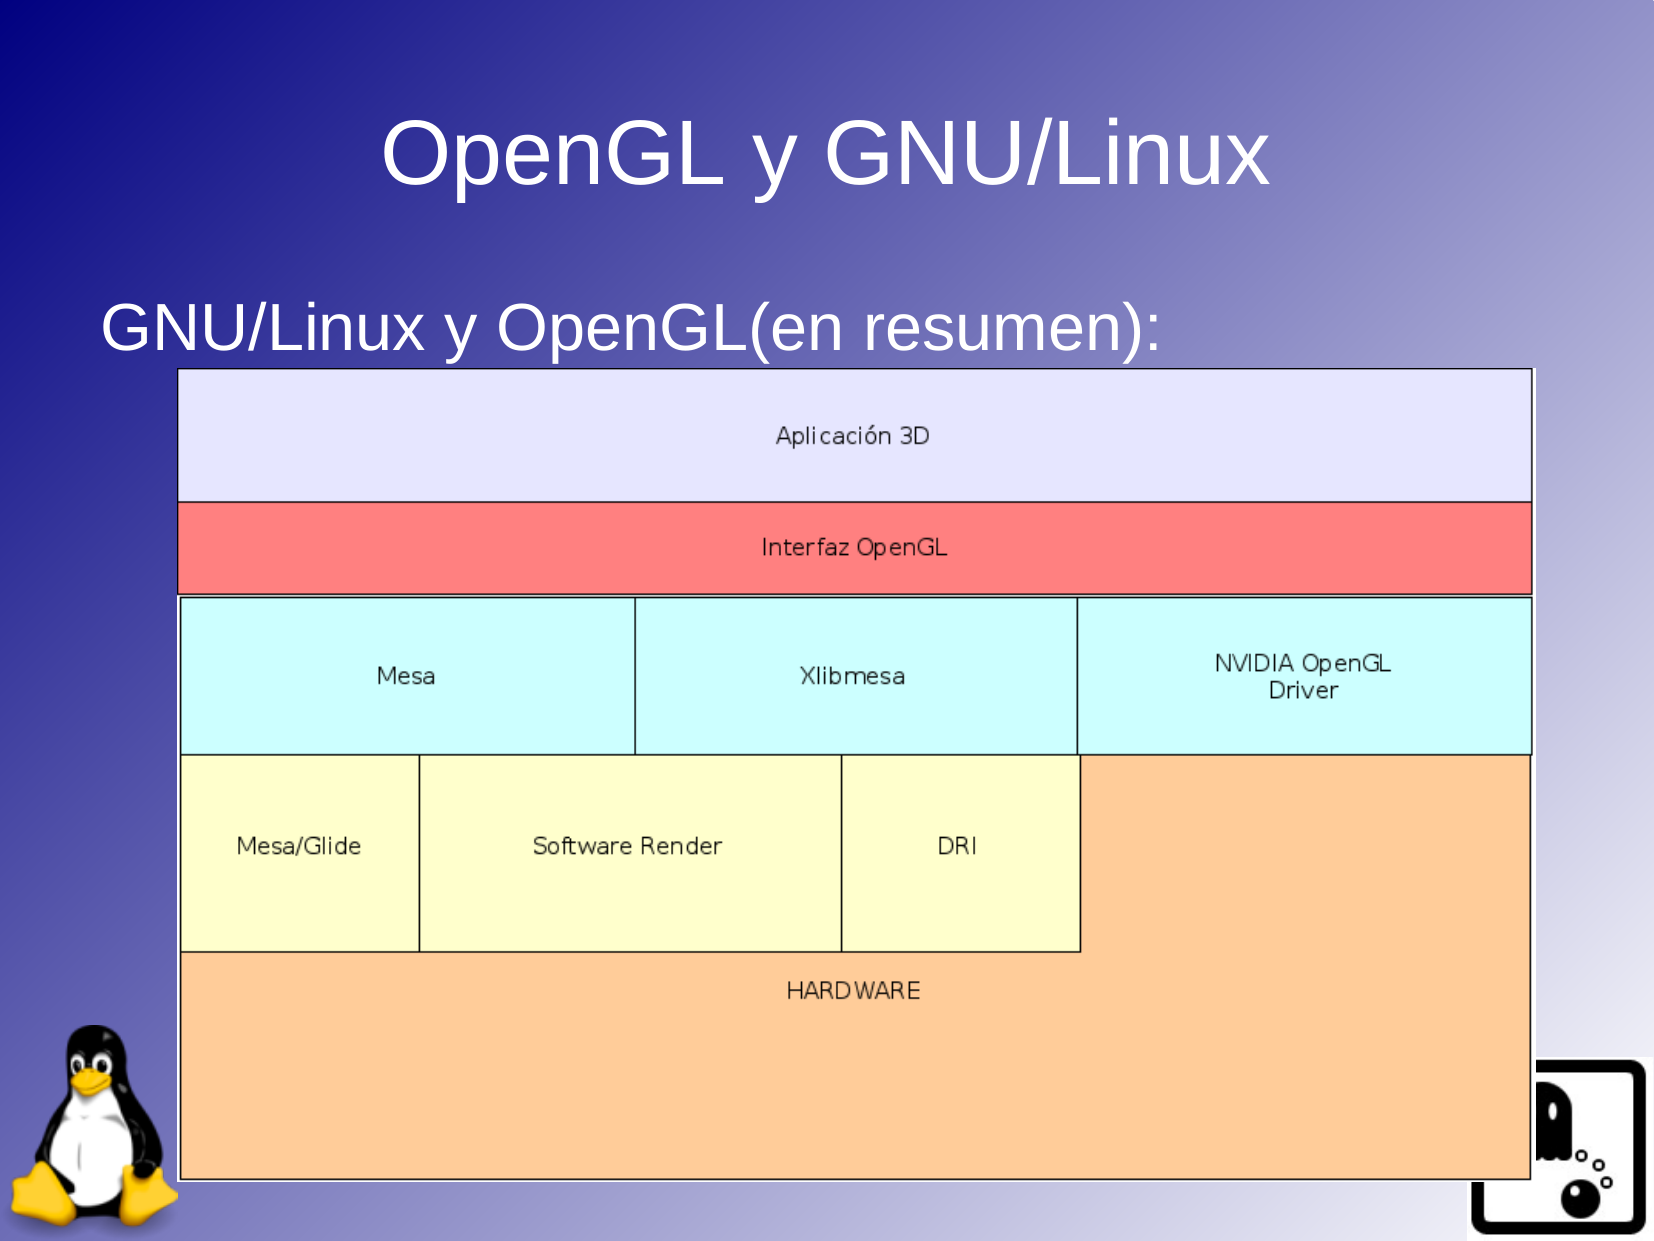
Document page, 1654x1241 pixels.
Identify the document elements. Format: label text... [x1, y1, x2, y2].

picture [0, 368, 1654, 1241]
title OpenGL y GNU/Linux [82, 49, 1571, 257]
list GNU/Linux y OpenGL(en resumen): [82, 290, 1571, 1109]
